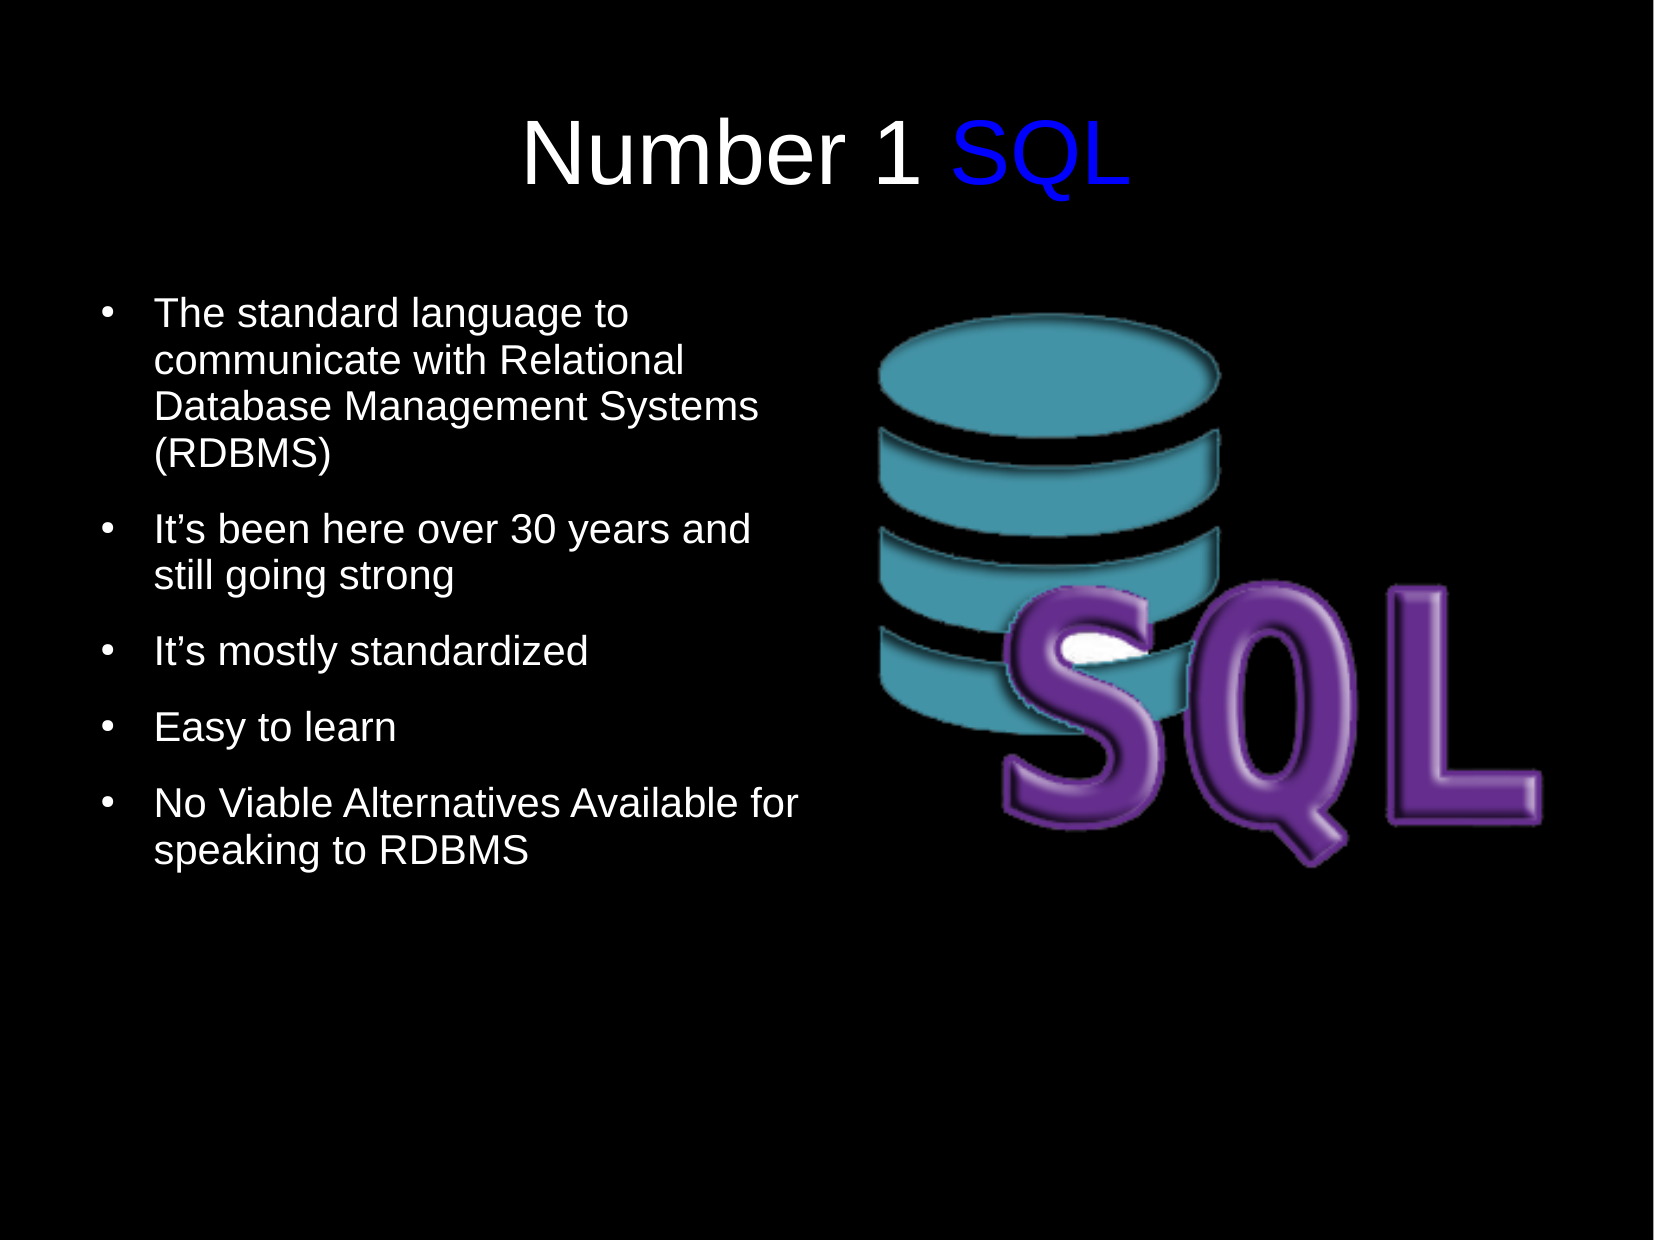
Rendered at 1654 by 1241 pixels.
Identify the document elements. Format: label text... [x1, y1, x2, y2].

title Number 1 SQL [82, 49, 1571, 257]
picture [855, 290, 1566, 886]
list The standard language to communicate with Relational Database Management Systems (RDBMS) It’s been here over 30 years and still going strong It’s mostly standardized Easy to learn No Viable Alternatives Available for speaking to RDBMS [82, 290, 809, 1010]
